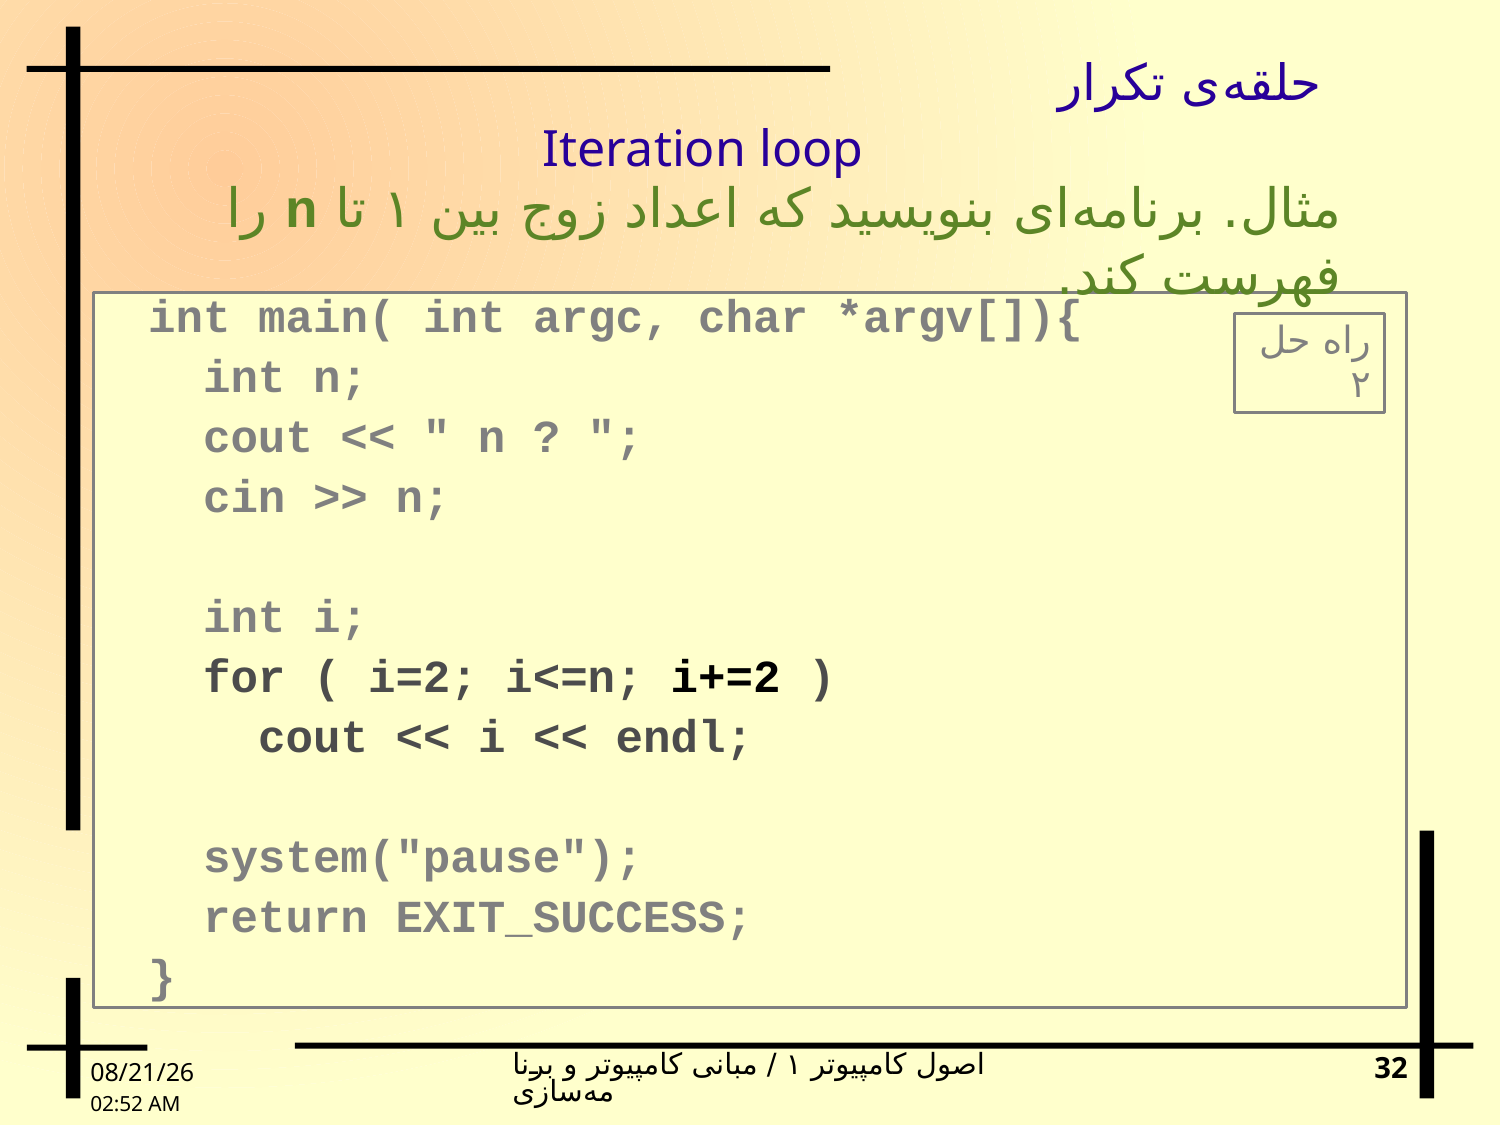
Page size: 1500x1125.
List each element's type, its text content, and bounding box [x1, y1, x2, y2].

title حلقه‌ی تکرار Iteration loop [62, 57, 1344, 178]
text_box راه حل ۲ [1234, 313, 1385, 387]
list مثال. برنامه‌ای بنویسید که اعداد زوج بین ۱ تا n را فهرست کند. [105, 177, 1395, 277]
list int main( int argc, char *argv[]){ int n; cout << " n ? "; cin >> n; int i; for ( i=2; i<=n; i+=2 ) cout << i << endl; system("pause"); return EXIT_SUCCESS; } [93, 292, 1407, 1008]
